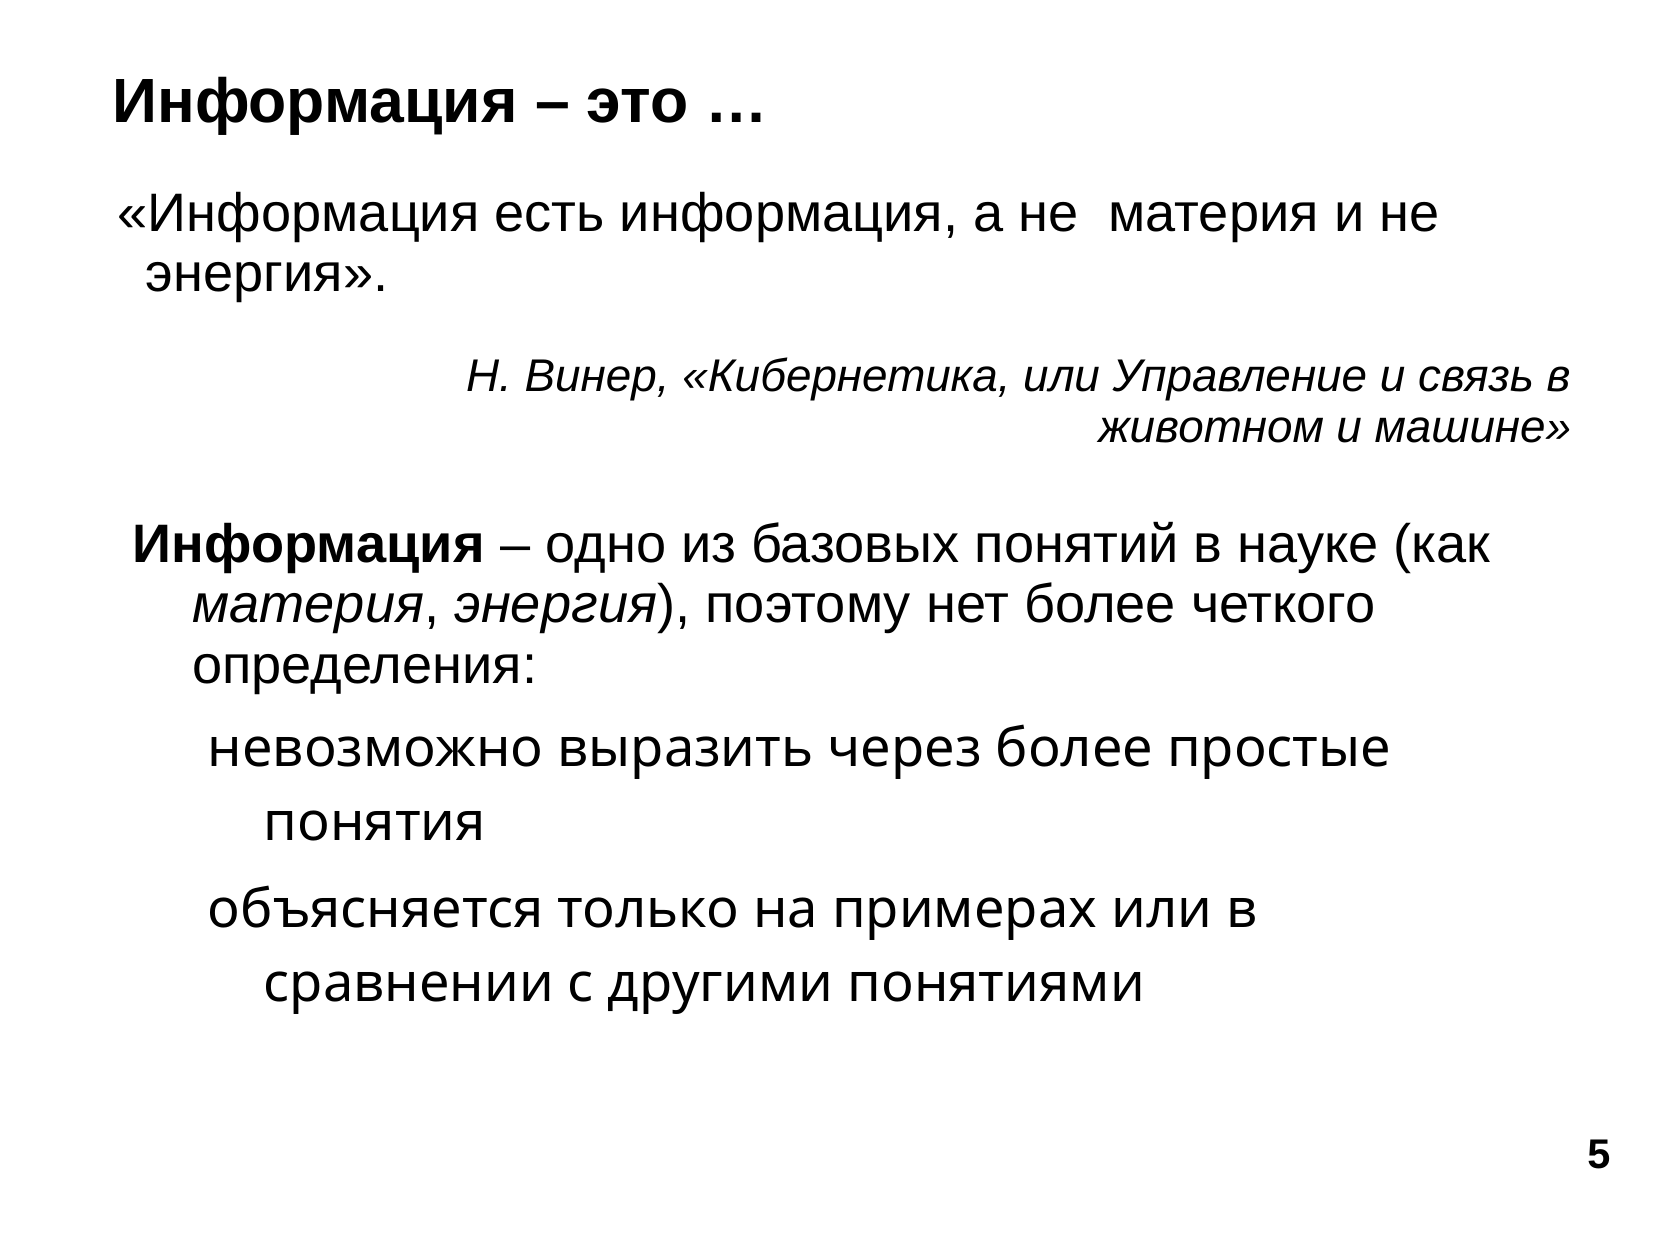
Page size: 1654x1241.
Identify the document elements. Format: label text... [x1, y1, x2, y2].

text_box <номер> [1266, 1123, 1626, 1210]
text_box «Информация есть информация, а не материя и не энергия». [102, 174, 1536, 346]
text_box Информация – одно из базовых понятий в науке (как материя, энергия), поэтому нет более четкого определения: невозможно выразить через более простые понятия объясняется только на примерах или в сравнении с другими понятиями [118, 505, 1570, 1115]
text_box Информация – это … [97, 44, 1545, 144]
text_box Н. Винер, «Кибернетика, или Управление и связь в животном и машине» [445, 341, 1586, 493]
